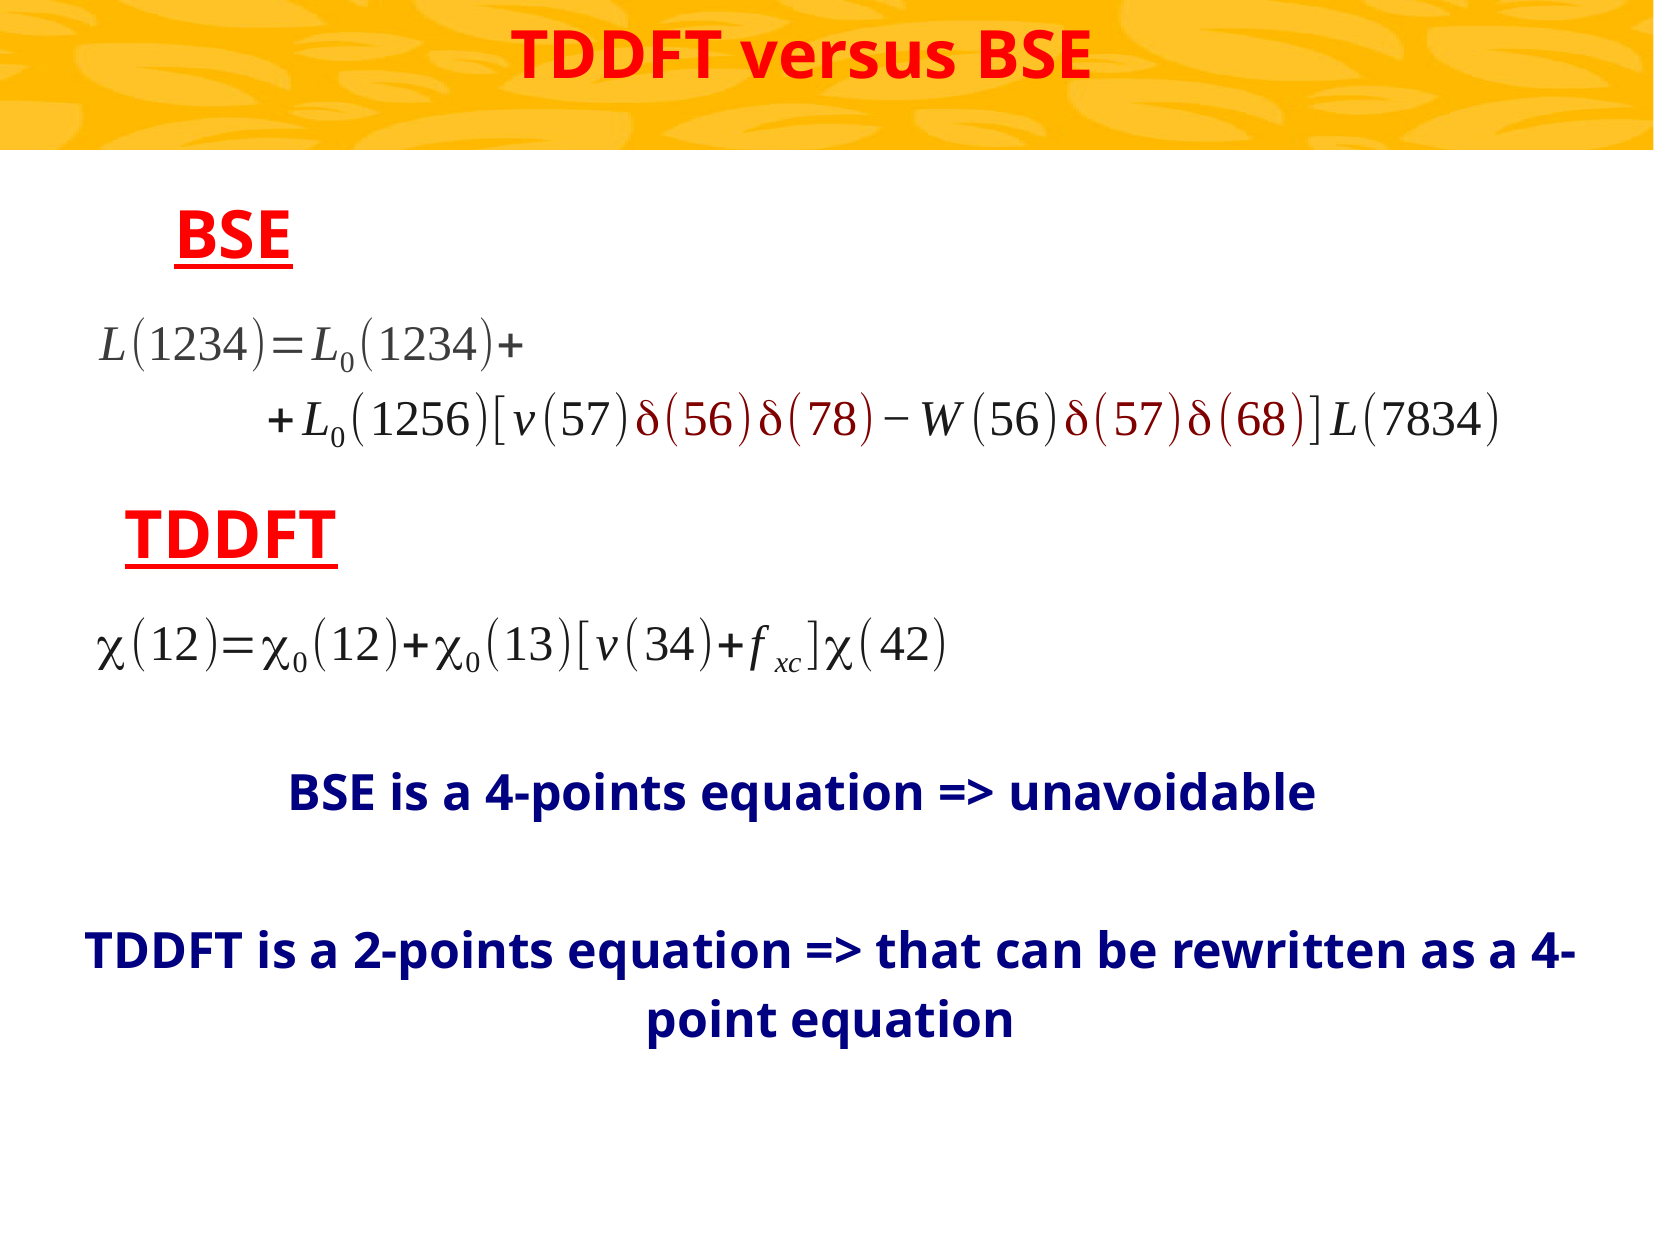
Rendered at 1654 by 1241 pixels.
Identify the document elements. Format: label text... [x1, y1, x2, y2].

chart [90, 615, 955, 679]
chart [258, 389, 1508, 454]
text_box BSE [77, 180, 391, 305]
chart [90, 315, 543, 379]
text_box TDDFT is a 2-points equation => that can be rewritten as a 4-point equation [41, 908, 1621, 1087]
text_box BSE is a 4-points equation => unavoidable [75, 750, 1531, 875]
text_box TDDFT versus BSE [14, 0, 1590, 125]
picture [0, 0, 1654, 151]
text_box TDDFT [75, 480, 388, 605]
